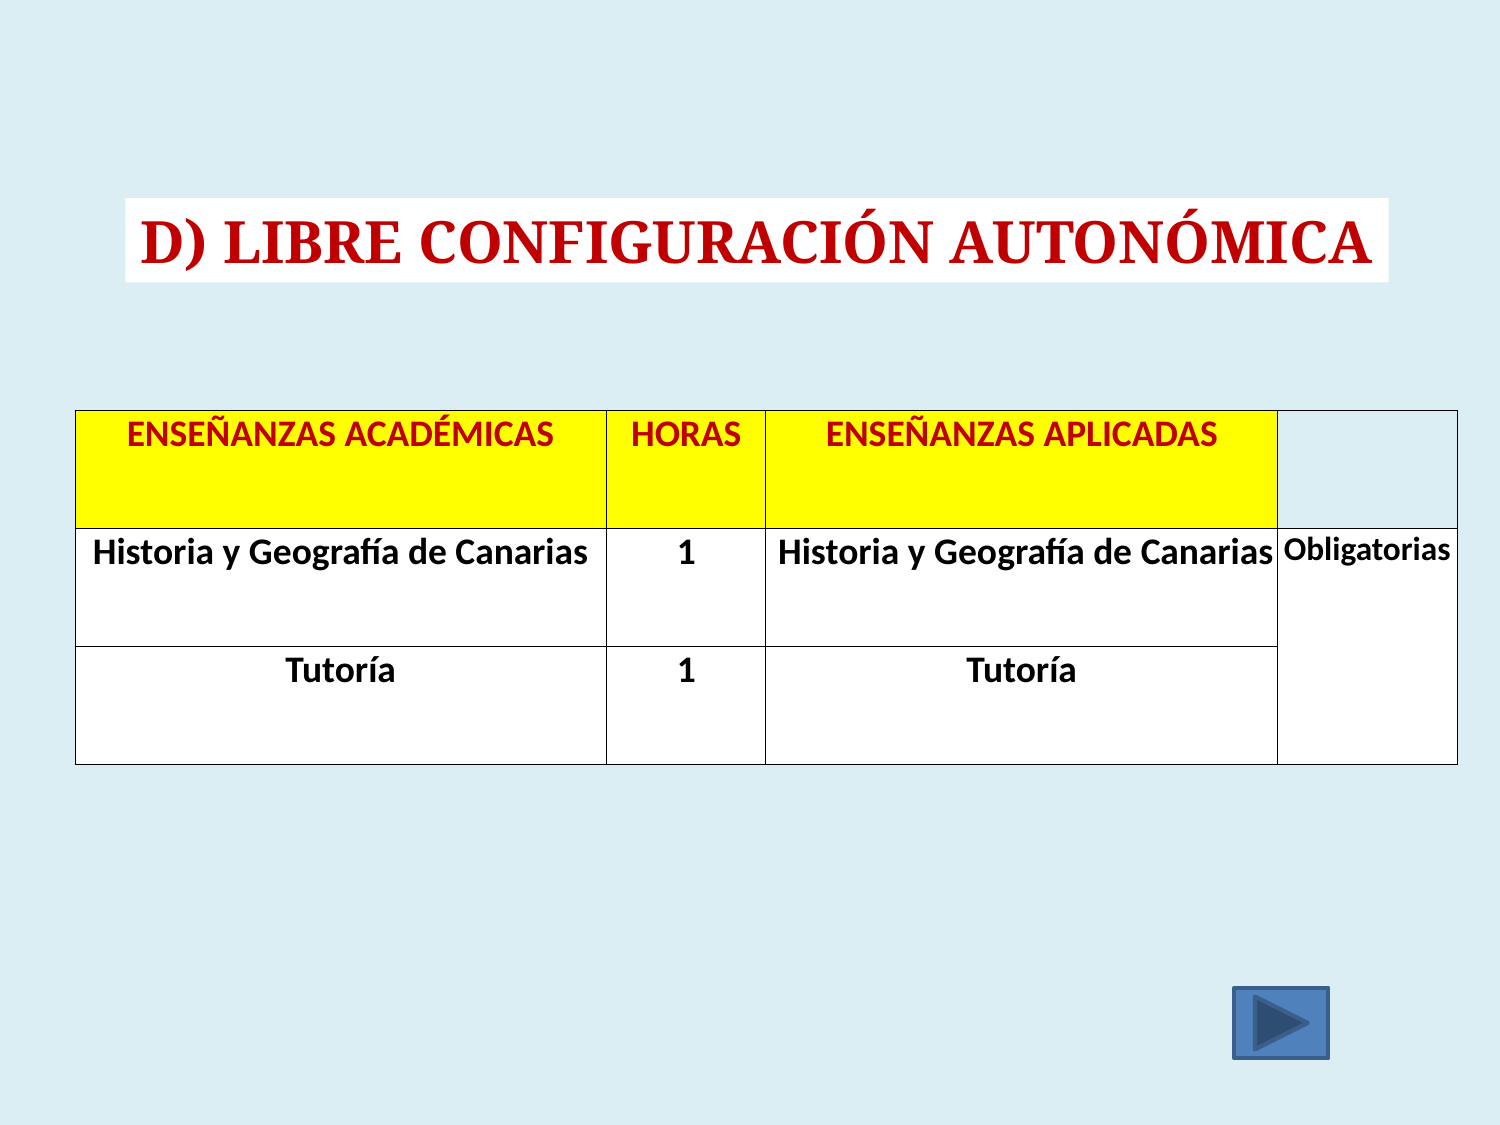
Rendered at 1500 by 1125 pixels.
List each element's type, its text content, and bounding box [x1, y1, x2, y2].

table_header ENSEÑANZAS ACADÉMICAS [76, 411, 606, 528]
table_cell Obligatorias [1278, 529, 1457, 764]
table_header ENSEÑANZAS APLICADAS [766, 411, 1277, 528]
table_cell 1 [607, 647, 765, 764]
table_cell Tutoría [766, 647, 1277, 764]
text_box [1234, 987, 1329, 1059]
table_header [1278, 411, 1457, 528]
table_cell 1 [607, 529, 765, 646]
table_cell Tutoría [76, 647, 606, 764]
text_box D) LIBRE CONFIGURACIÓN AUTONÓMICA [125, 197, 1389, 283]
table_header HORAS [607, 411, 765, 528]
table_cell Historia y Geografía de Canarias [76, 529, 606, 646]
table_cell Historia y Geografía de Canarias [766, 529, 1277, 646]
